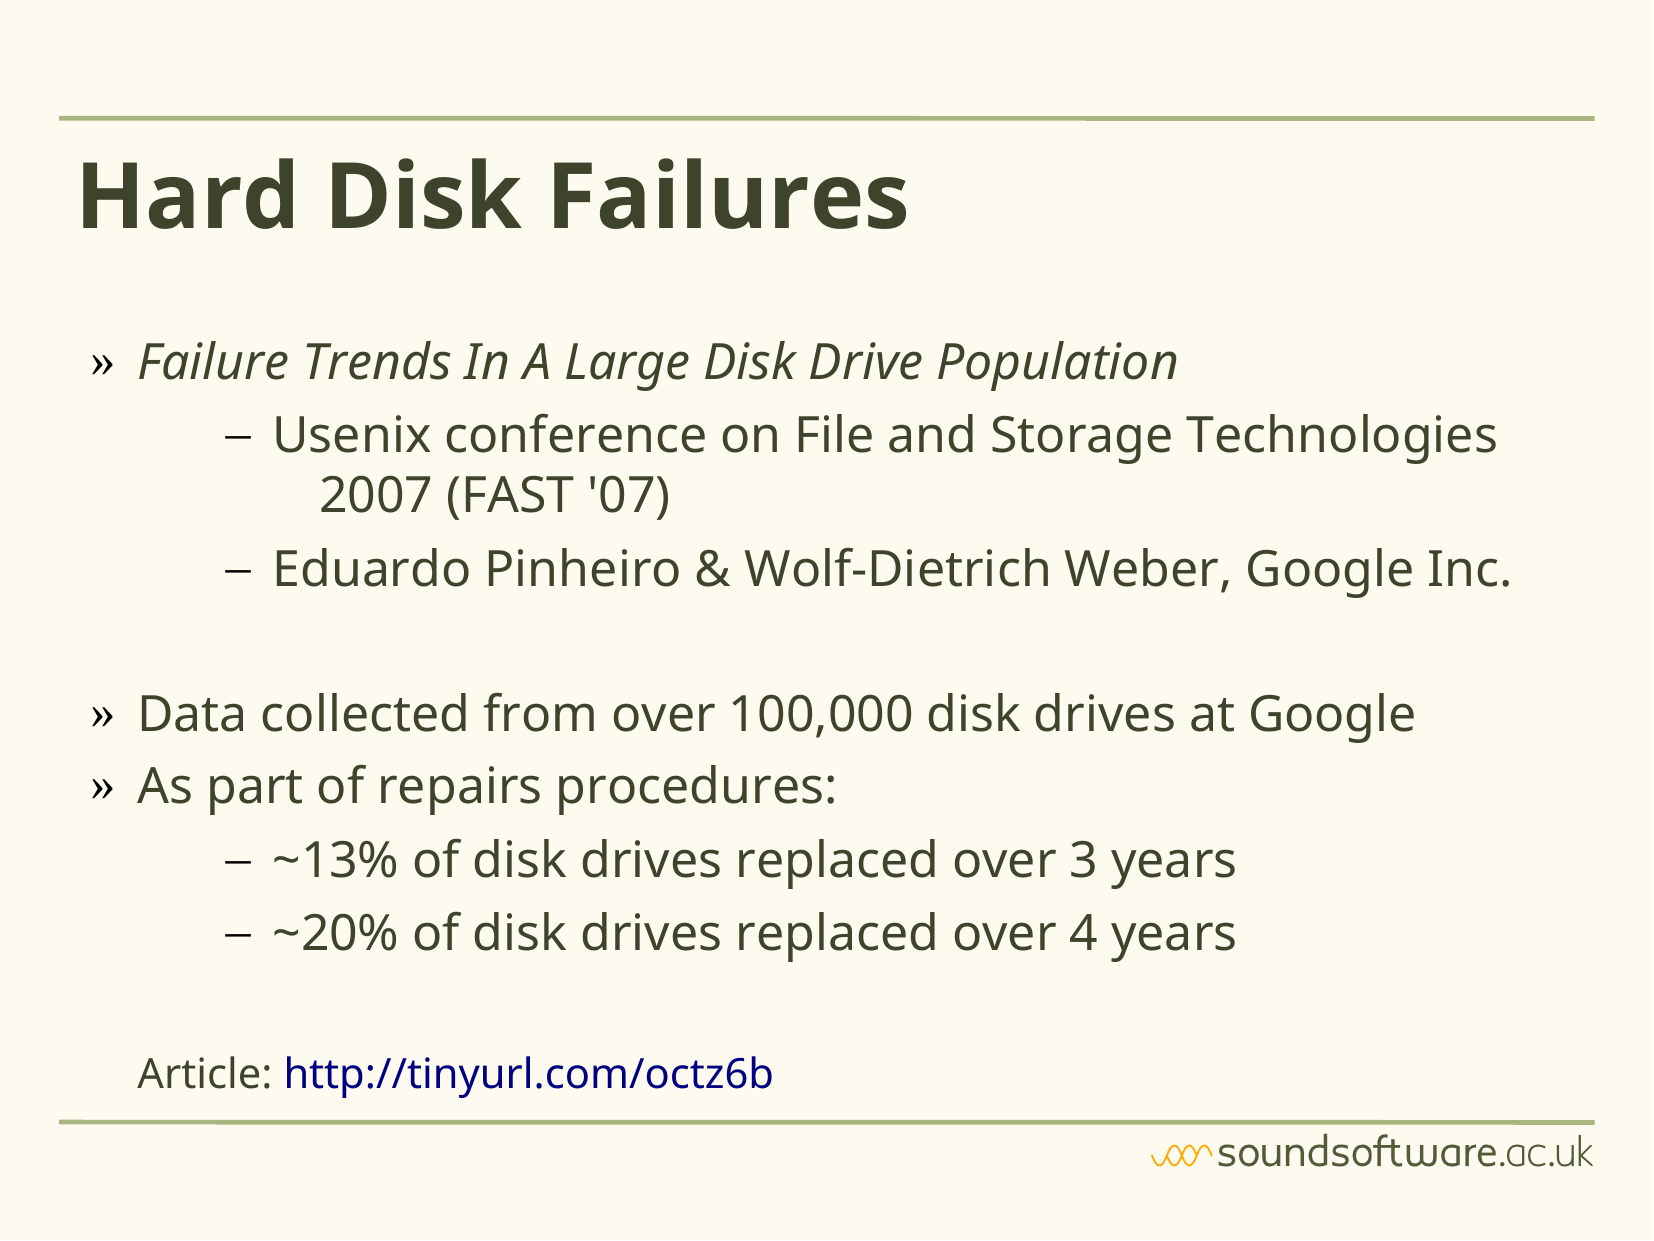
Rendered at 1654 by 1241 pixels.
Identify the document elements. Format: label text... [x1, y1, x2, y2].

list Failure Trends In A Large Disk Drive Population Usenix conference on File and Storage Technologies 2007 (FAST '07) Eduardo Pinheiro & Wolf-Dietrich Weber, Google Inc. Data collected from over 100,000 disk drives at Google As part of repairs procedures: ~13% of disk drives replaced over 3 years ~20% of disk drives replaced over 4 years Article: http://tinyurl.com/octz6b [59, 321, 1594, 1140]
picture [1151, 1140, 1593, 1167]
title Hard Disk Failures [59, 109, 1594, 274]
